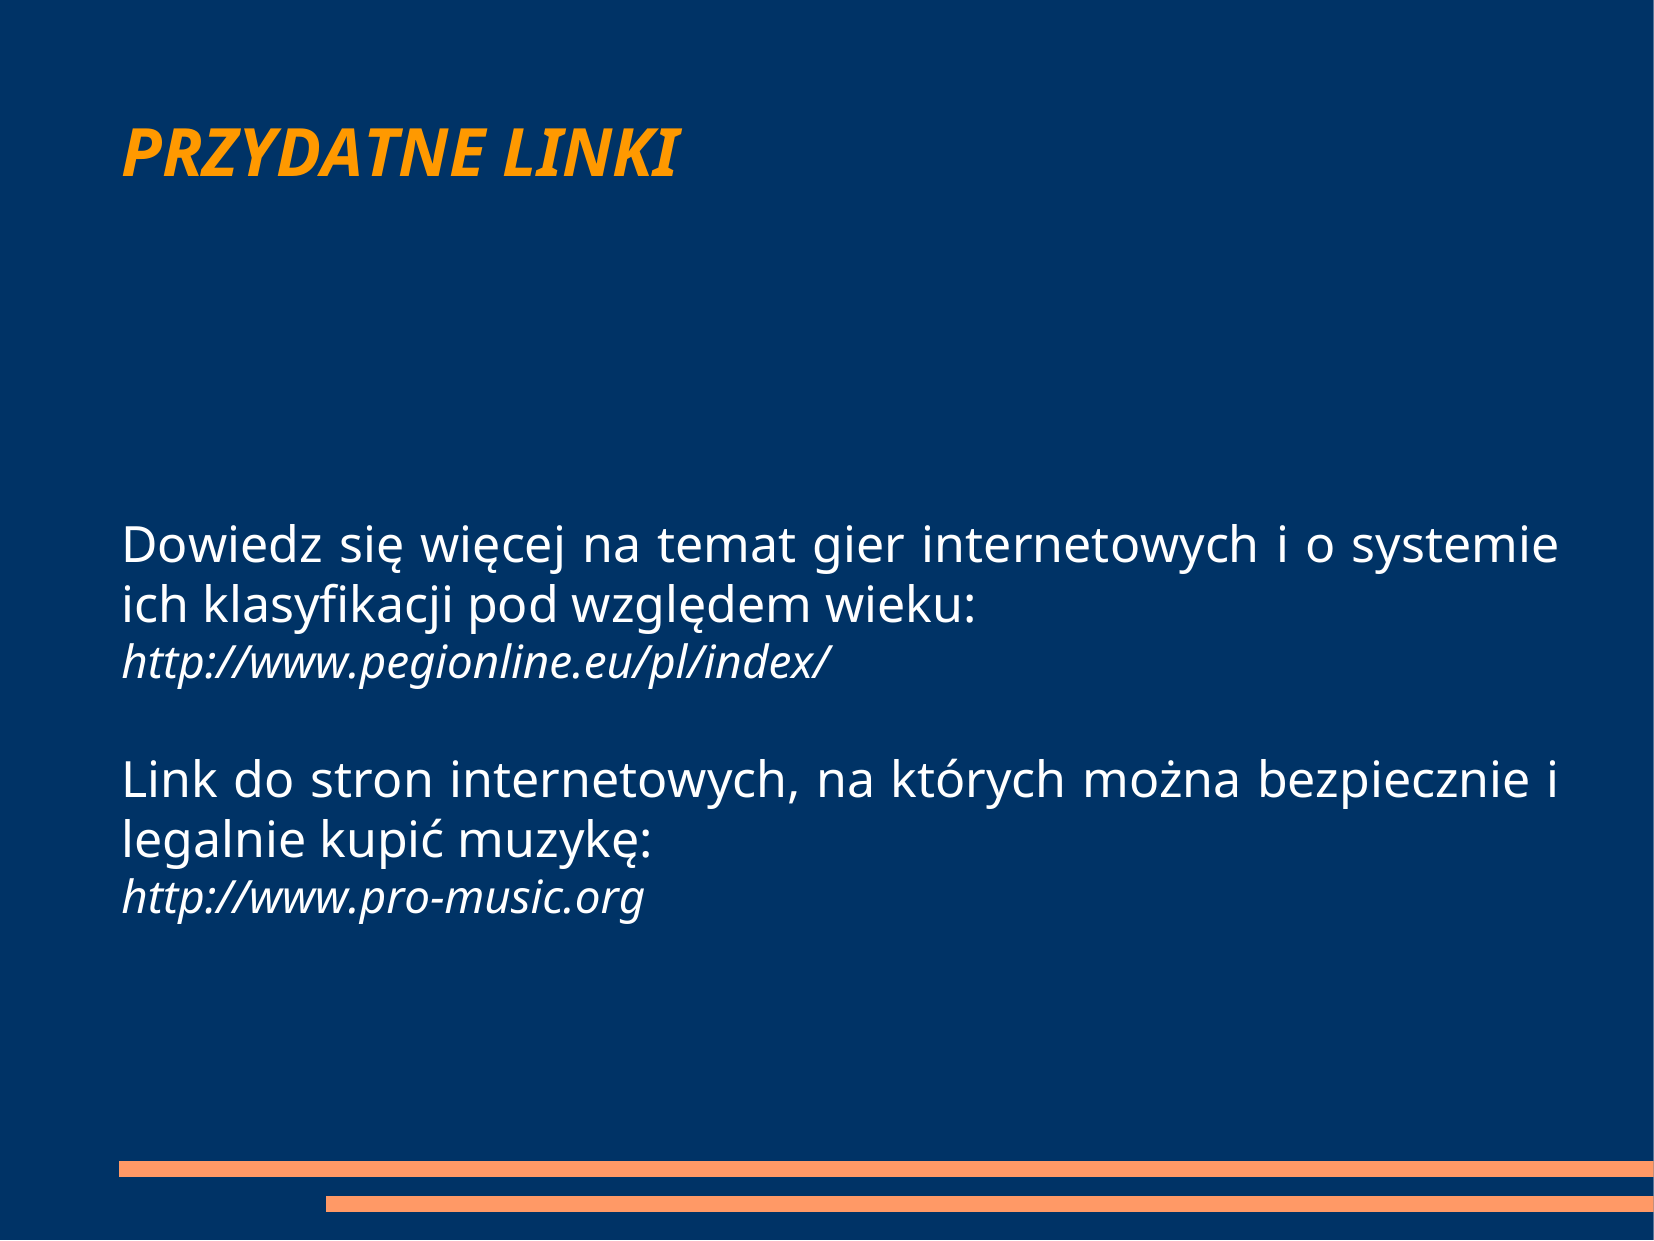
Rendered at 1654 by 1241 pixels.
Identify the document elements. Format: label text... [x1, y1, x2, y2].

subtitle Dowiedz się więcej na temat gier internetowych i o systemie ich klasyfikacji pod względem wieku: http://www.pegionline.eu/pl/index/ Link do stron internetowych, na których można bezpiecznie i legalnie kupić muzykę: http://www.pro-music.org [121, 377, 1561, 998]
title PRZYDATNE LINKI [121, 46, 1534, 254]
